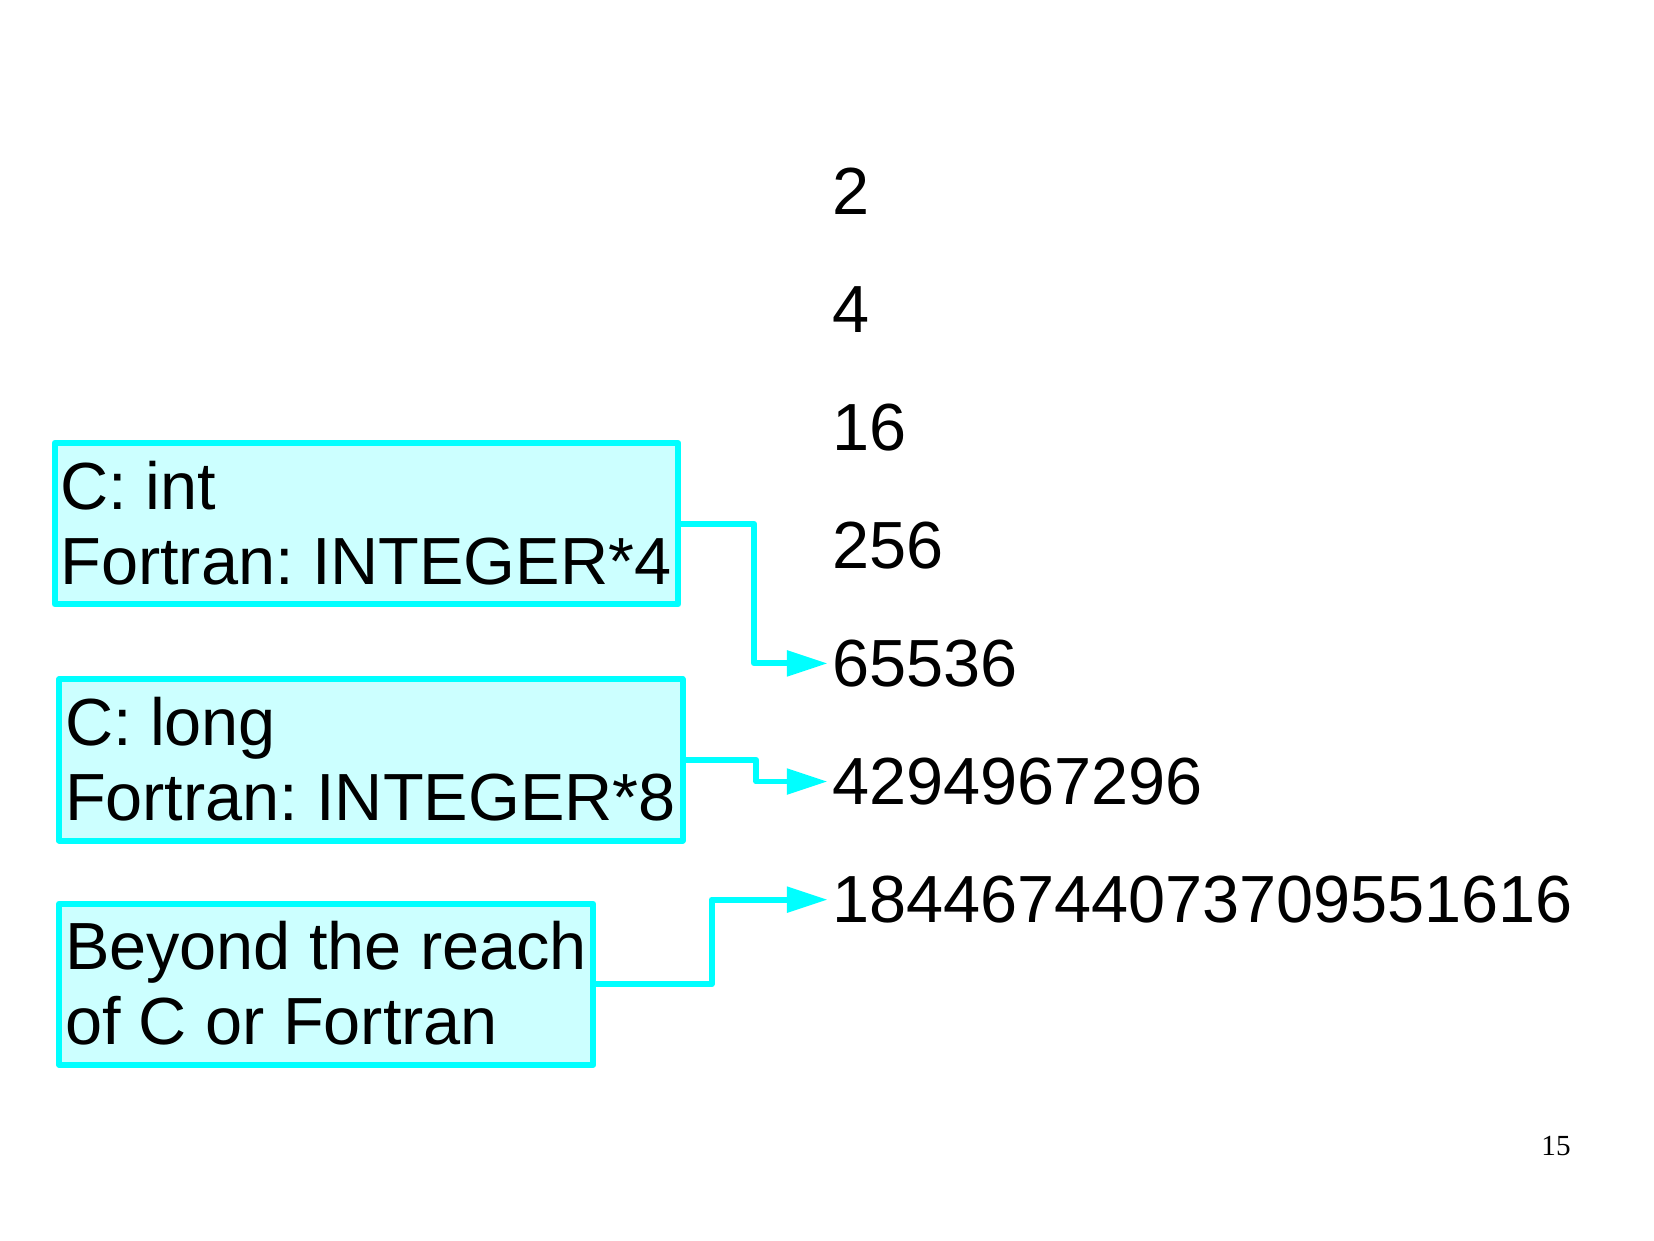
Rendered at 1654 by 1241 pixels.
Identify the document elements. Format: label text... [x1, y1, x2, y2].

text_box 4294967296 [826, 738, 1209, 825]
text_box 18446744073709551616 [826, 856, 1579, 943]
text_box 16 [826, 383, 913, 471]
text_box C: long Fortran: INTEGER*8 [59, 679, 683, 841]
text_box 65536 [826, 620, 1024, 707]
text_box C: int Fortran: INTEGER*4 [54, 442, 679, 605]
text_box 2 [826, 147, 876, 235]
text_box 256 [826, 502, 950, 589]
text_box Beyond the reach of C or Fortran [59, 903, 594, 1066]
text_box 4 [826, 265, 876, 353]
